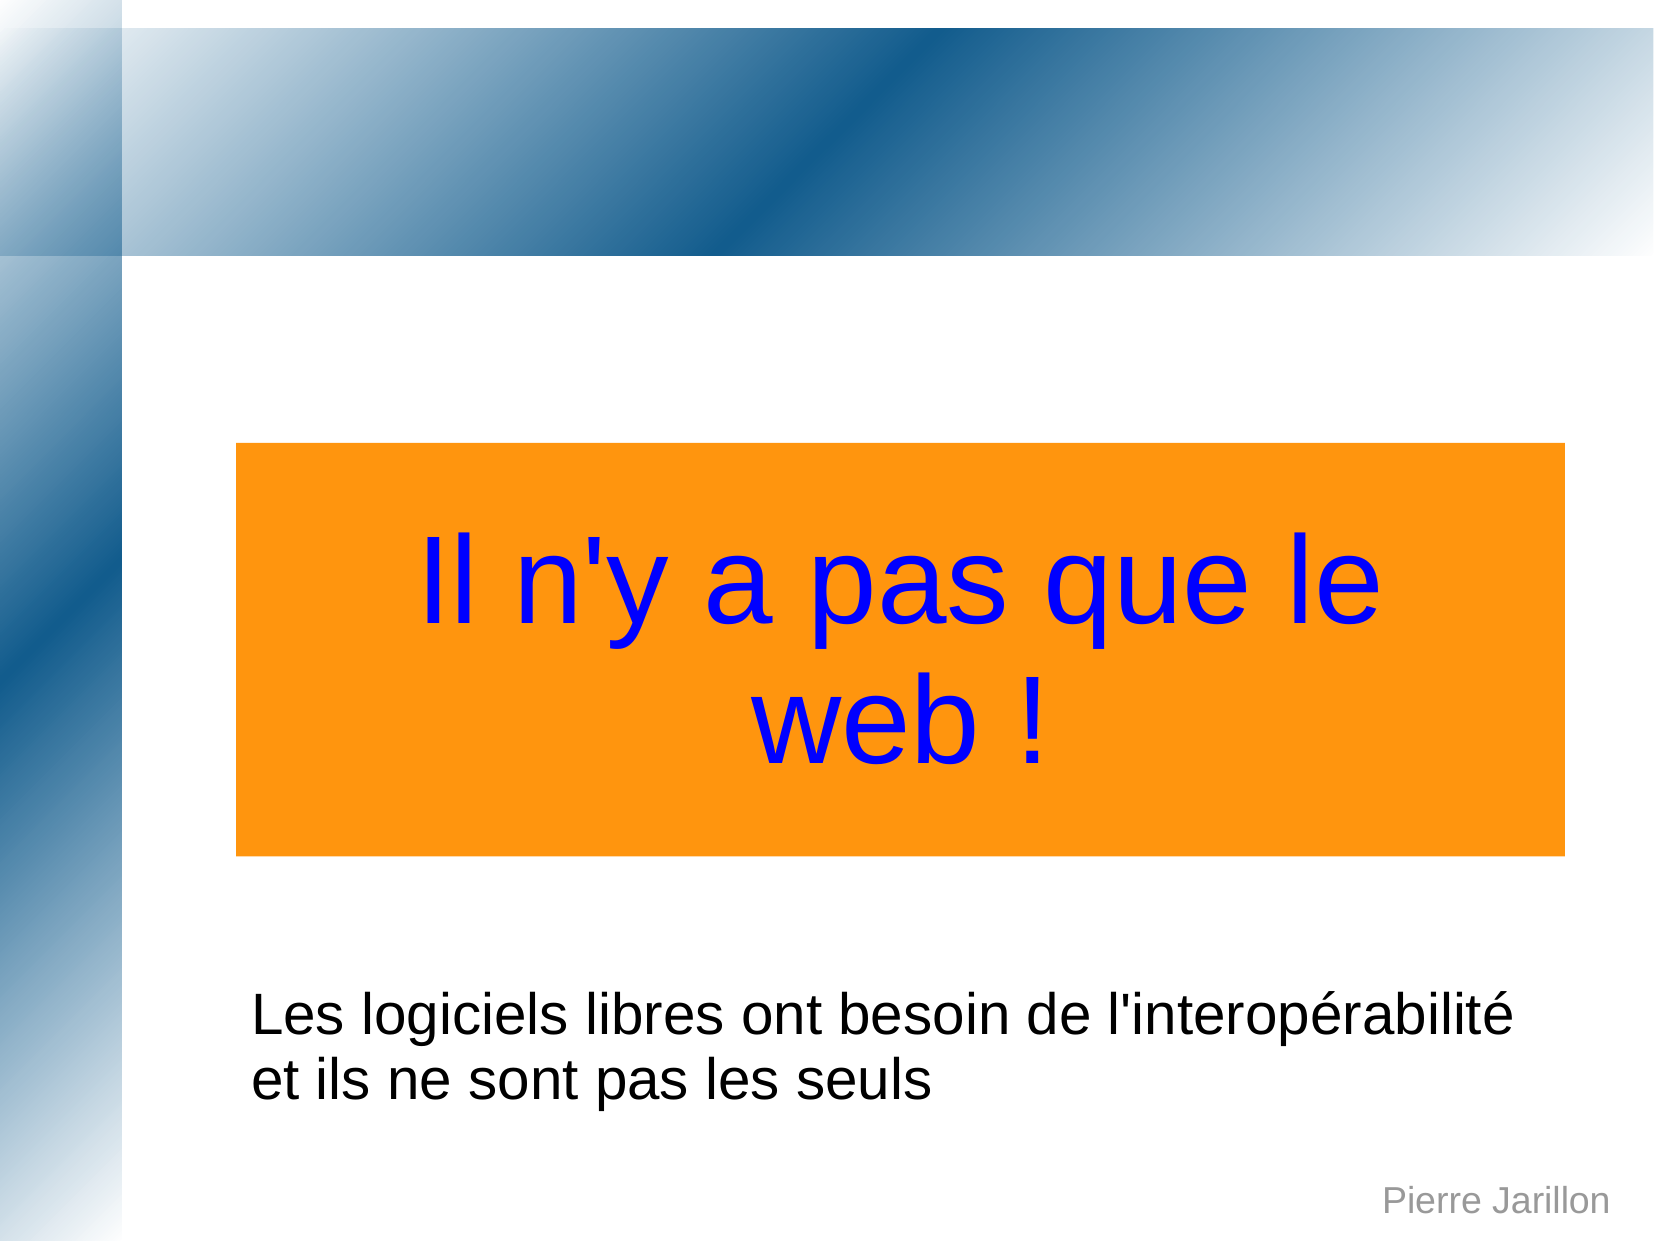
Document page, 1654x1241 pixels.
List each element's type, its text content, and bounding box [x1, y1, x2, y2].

text_box Les logiciels libres ont besoin de l'interopérabilité et ils ne sont pas les seuls [236, 974, 1565, 1120]
text_box [236, 442, 1565, 857]
text_box Il n'y a pas que le web ! [295, 502, 1506, 798]
